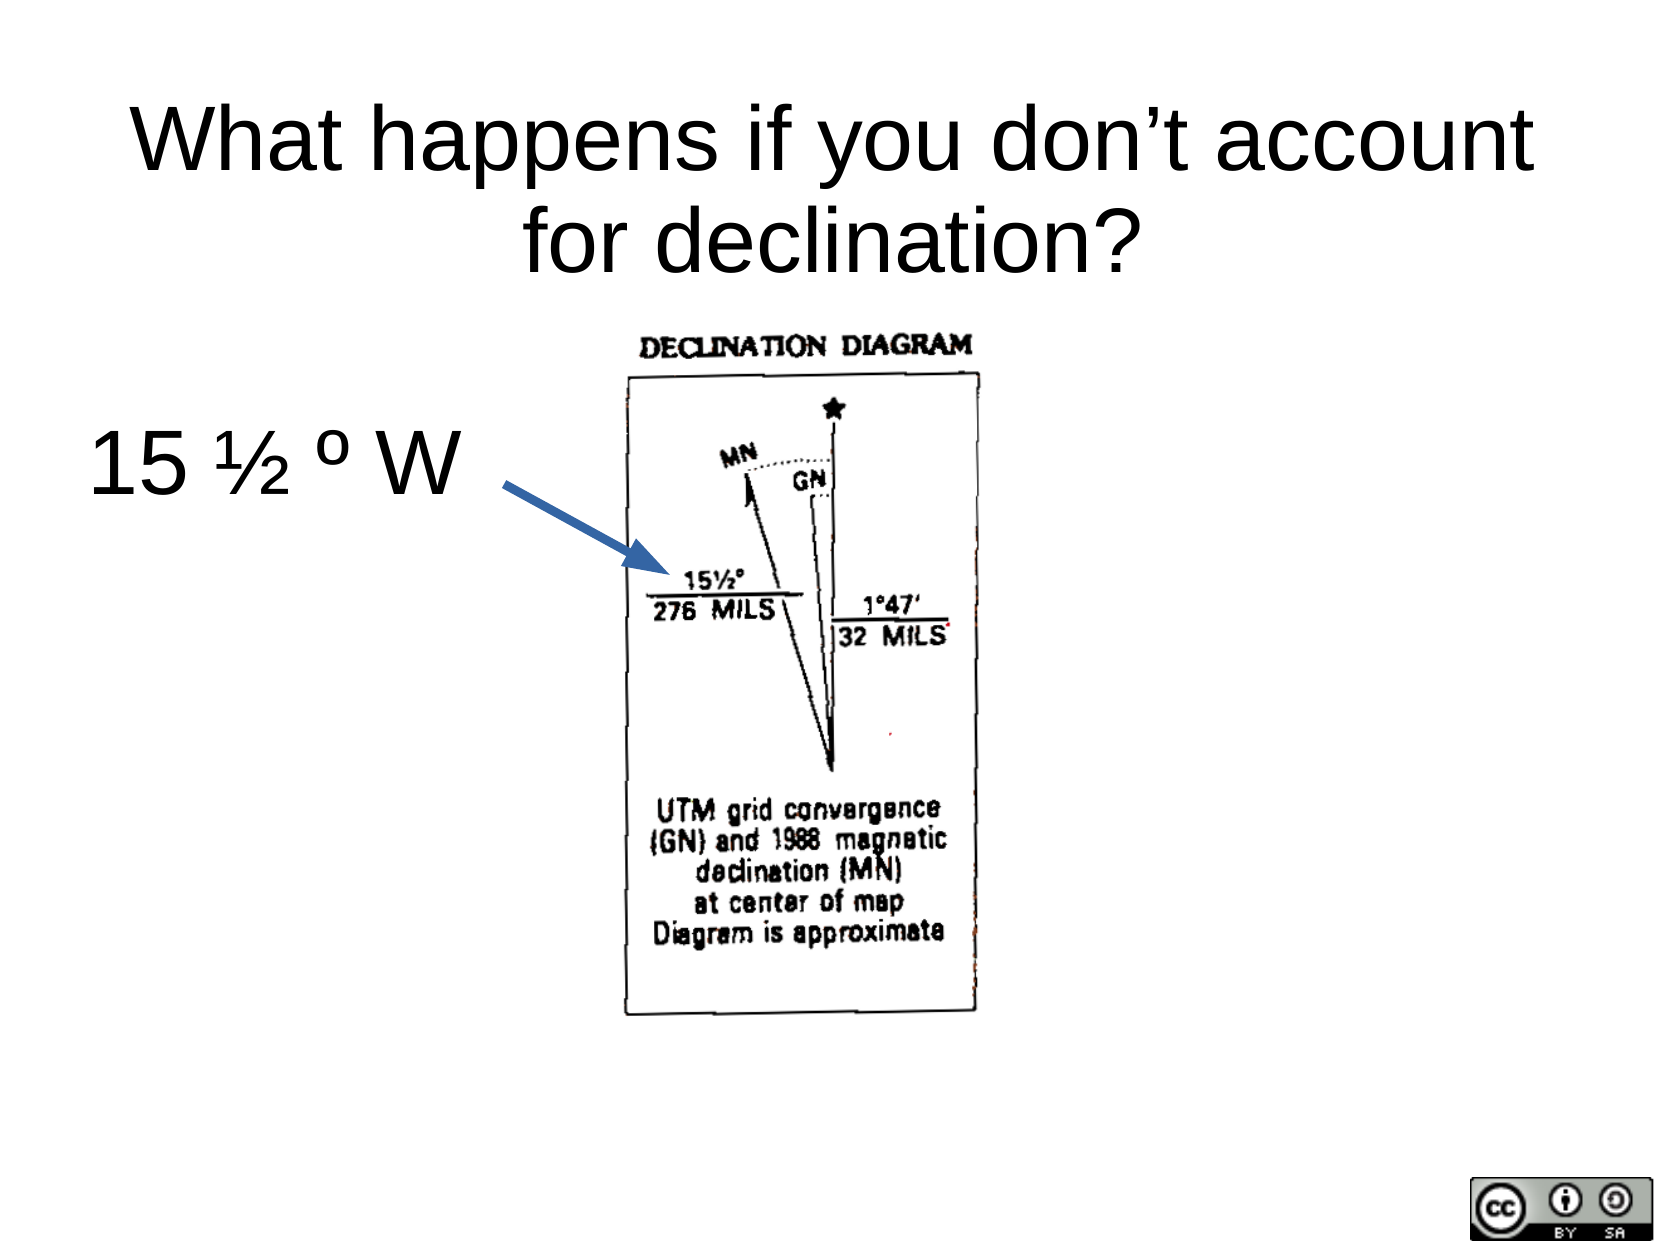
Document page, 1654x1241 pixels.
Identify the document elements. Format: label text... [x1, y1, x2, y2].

title What happens if you don’t account for declination? [89, 38, 1578, 342]
text_box 15 ½ º W [72, 403, 489, 550]
picture [1470, 1177, 1654, 1241]
picture [609, 315, 1000, 1036]
